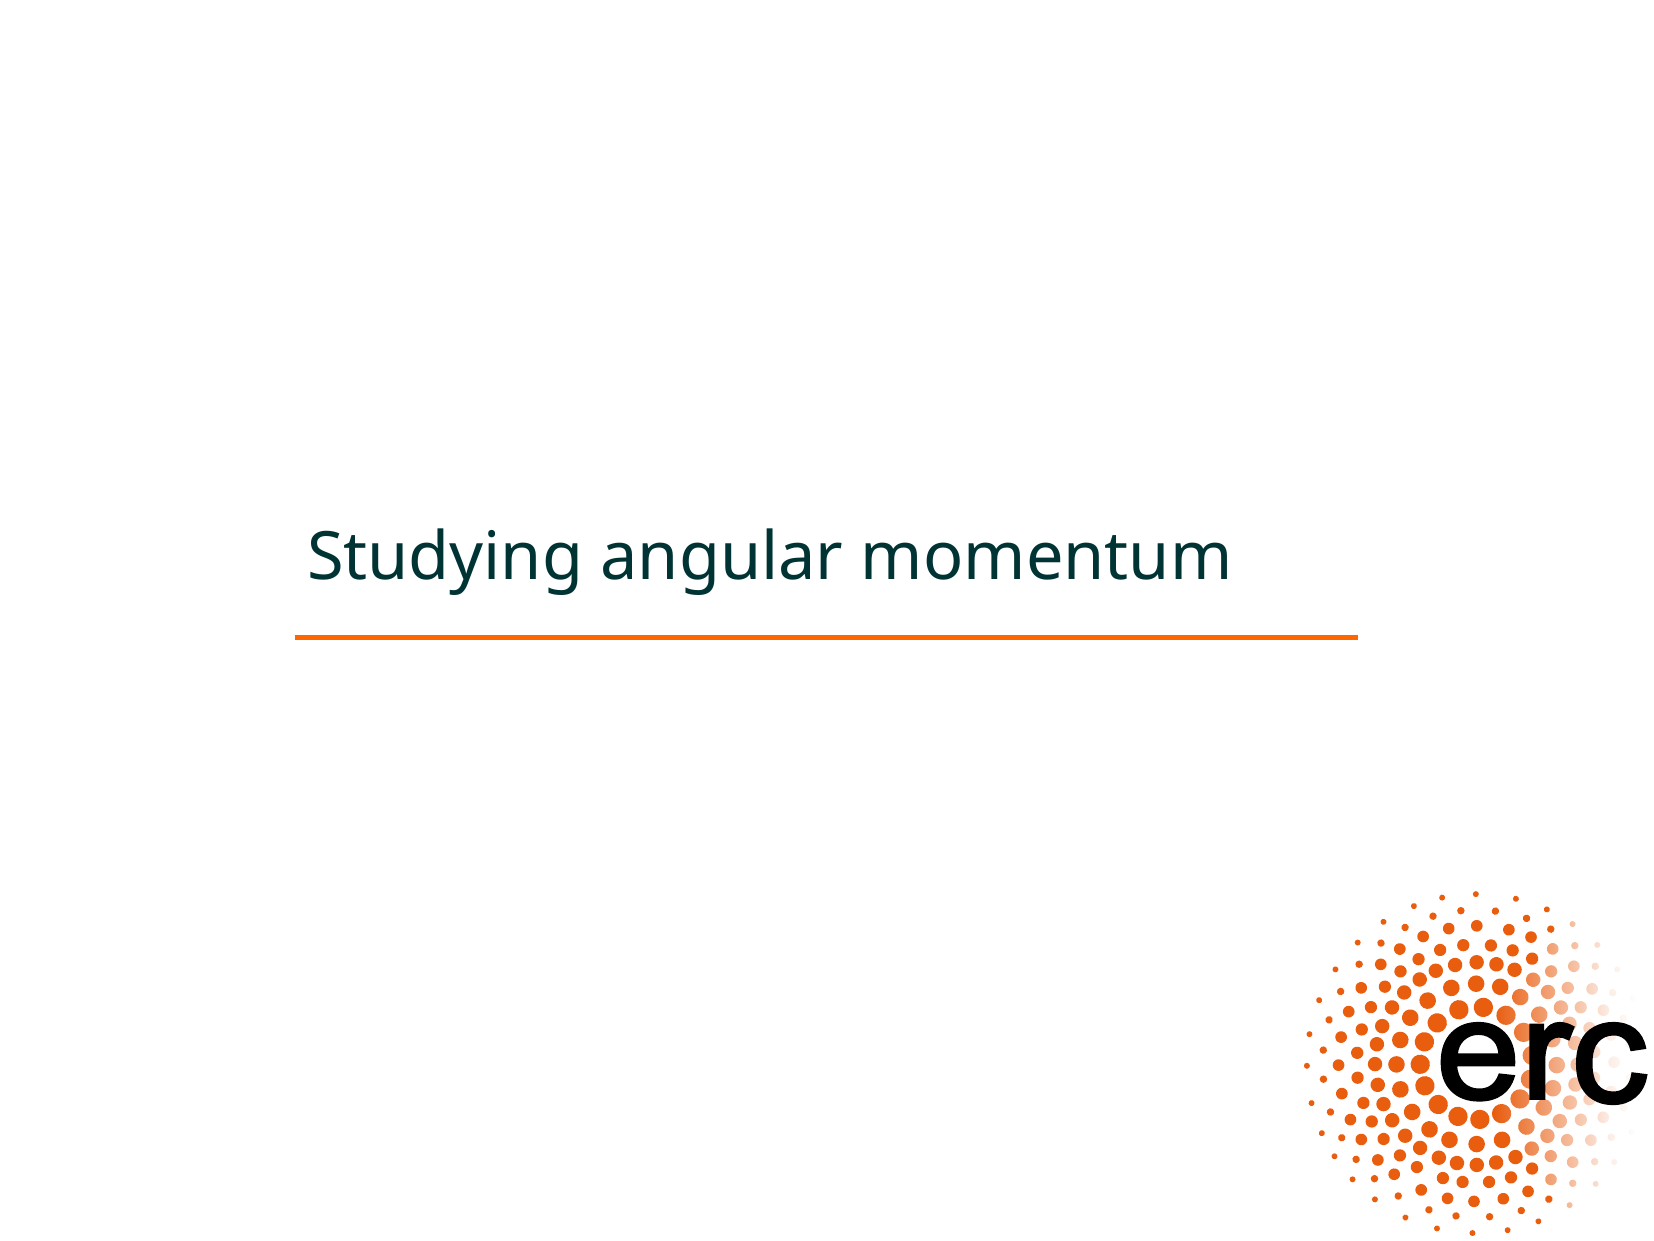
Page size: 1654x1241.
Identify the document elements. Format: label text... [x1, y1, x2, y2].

title Studying angular momentum [307, 391, 1347, 599]
